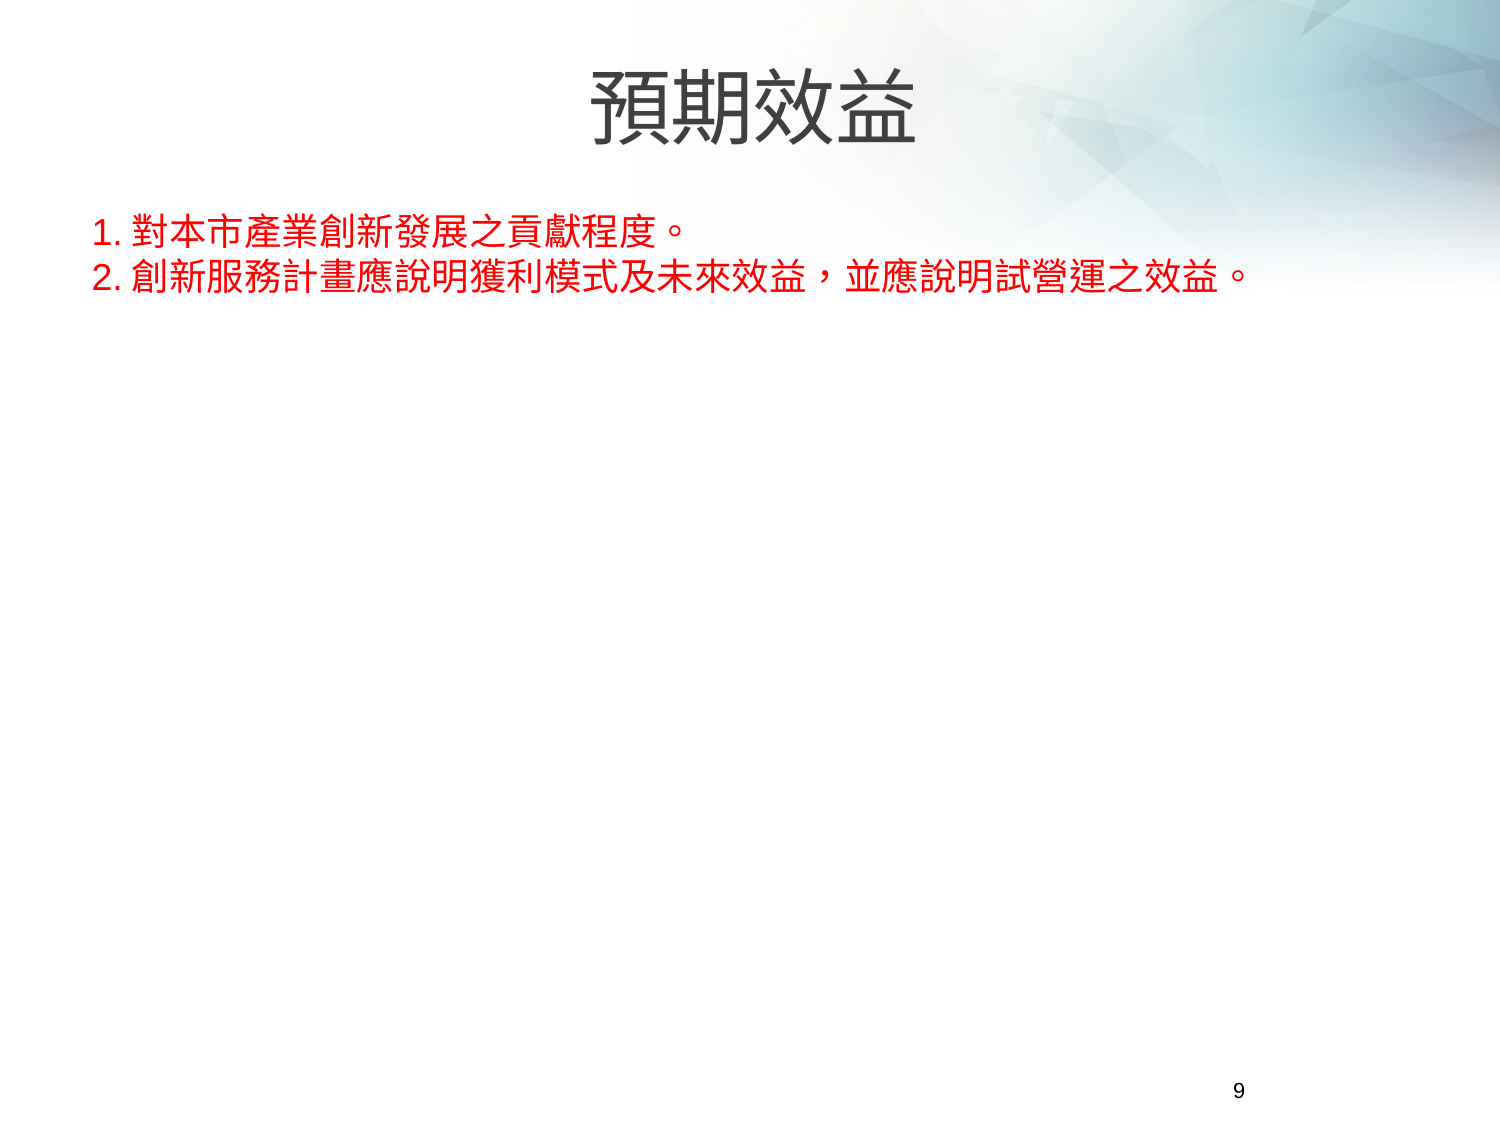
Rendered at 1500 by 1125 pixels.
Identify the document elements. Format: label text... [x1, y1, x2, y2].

title 預期效益 [134, 47, 1373, 164]
text_box 9 [1218, 1059, 1380, 1120]
text_box 1.對本市產業創新發展之貢獻程度。 2.創新服務計畫應說明獲利模式及未來效益，並應說明試營運之效益。 [76, 200, 1415, 307]
